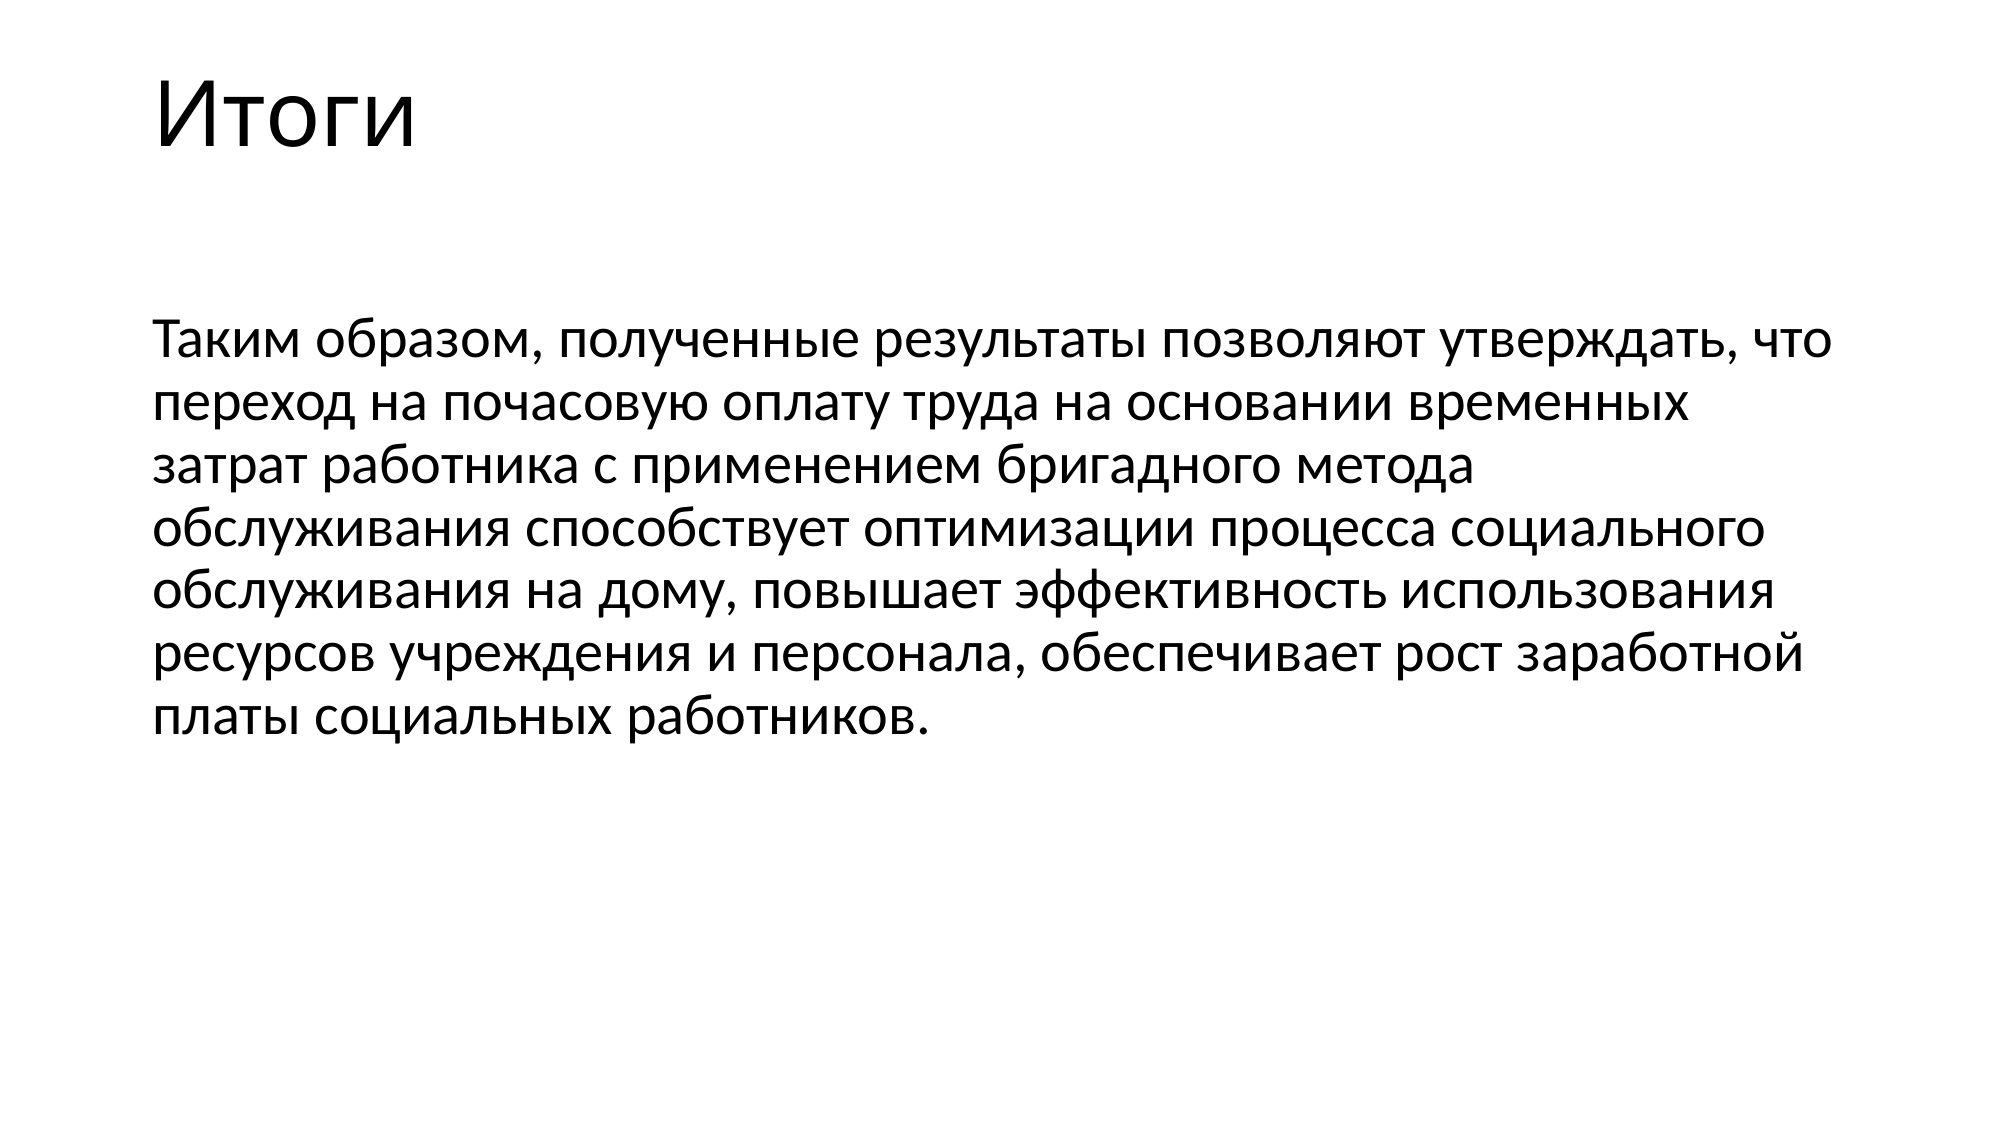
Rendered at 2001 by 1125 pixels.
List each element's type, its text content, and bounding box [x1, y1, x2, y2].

title Итоги [137, 59, 1863, 278]
list Таким образом, полученные результаты позволяют утверждать, что переход на почасовую оплату труда на основании временных затрат работника с применением бригадного метода обслуживания способствует оптимизации процесса социального обслуживания на дому, повышает эффективность использования ресурсов учреждения и персонала, обеспечивает рост заработной платы социальных работников. [137, 299, 1863, 1014]
